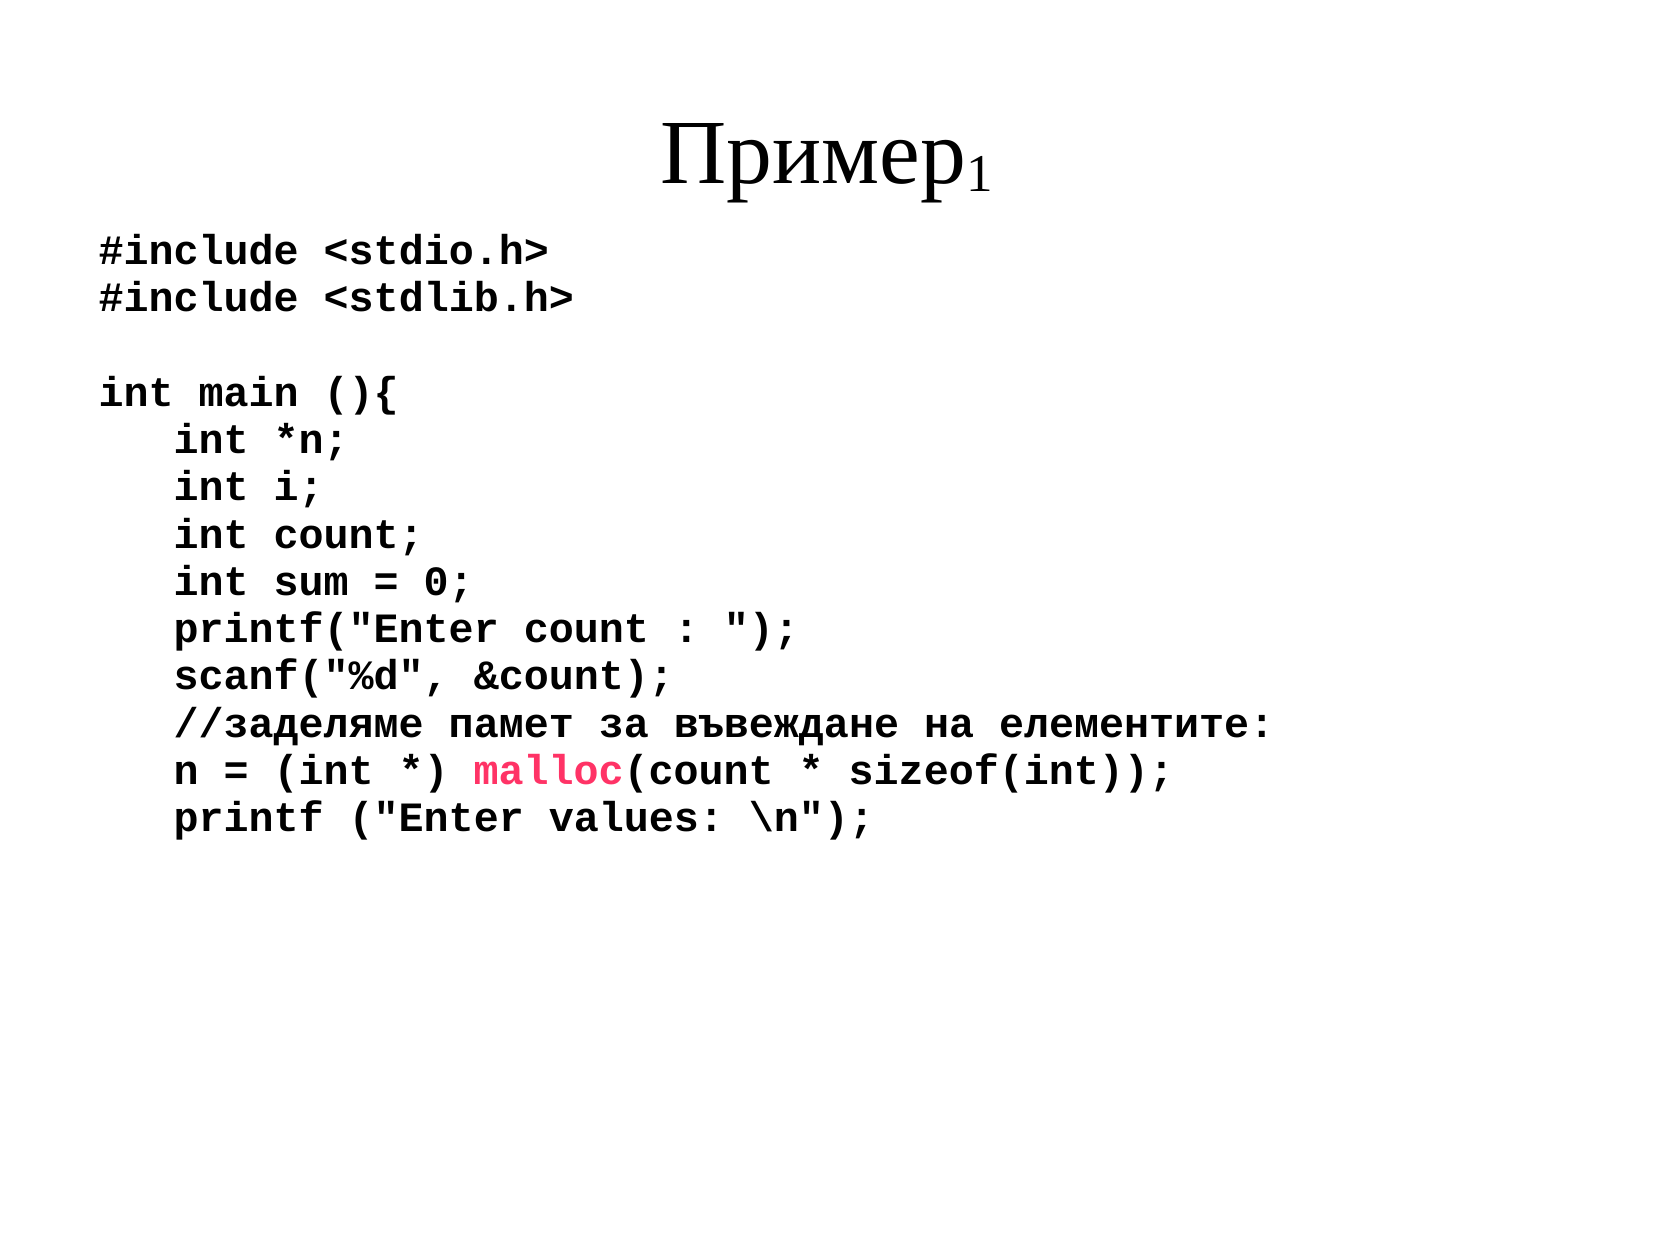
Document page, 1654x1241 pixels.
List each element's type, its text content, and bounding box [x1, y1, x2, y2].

text_box #include <stdio.h> #include <stdlib.h> int main (){ int *n; int i; int count; int sum = 0; printf("Enter count : "); scanf("%d", &count); //заделяме памет за въвеждане на елементите: n = (int *) malloc(count * sizeof(int)); printf ("Enter values: \n"); [83, 222, 1636, 907]
title Пример1 [82, 49, 1571, 257]
